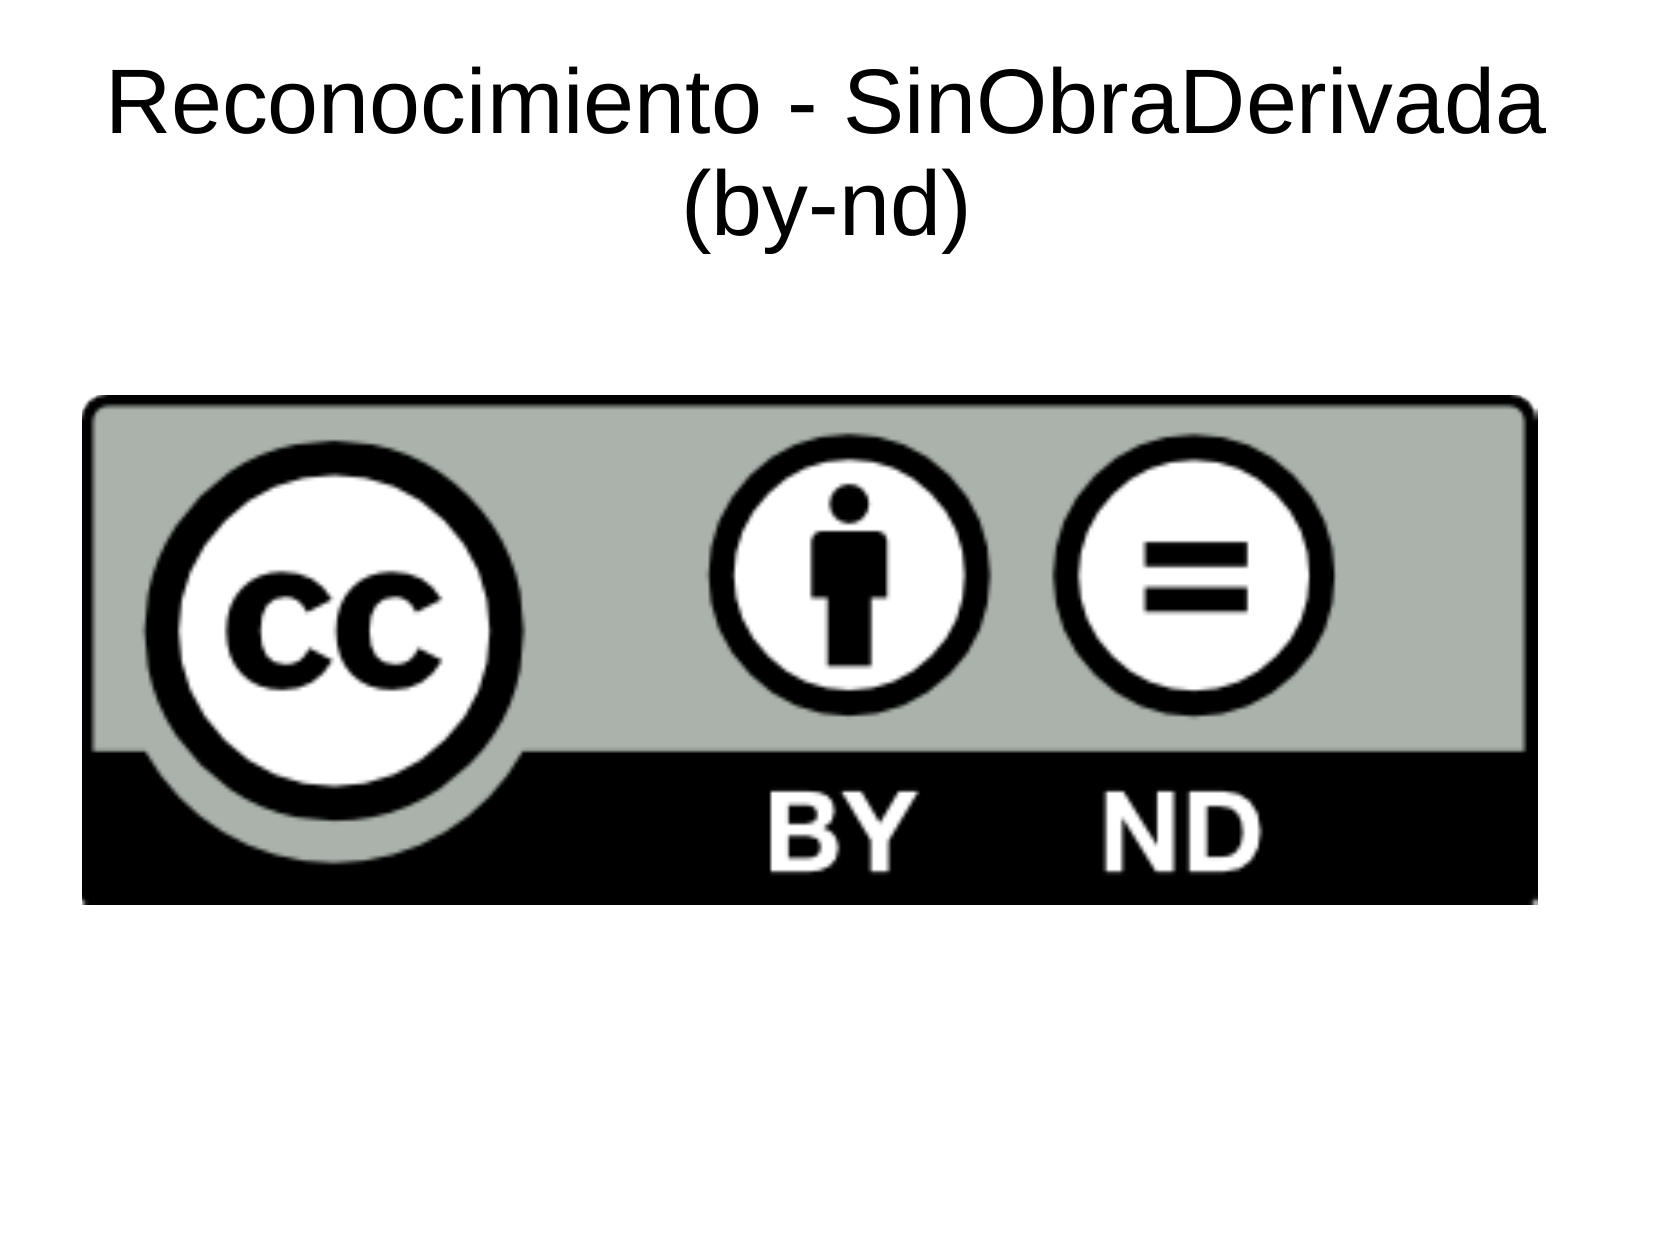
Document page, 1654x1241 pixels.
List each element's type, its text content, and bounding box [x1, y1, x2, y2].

title Reconocimiento - SinObraDerivada (by-nd) [82, 49, 1571, 257]
picture [82, 395, 1538, 905]
